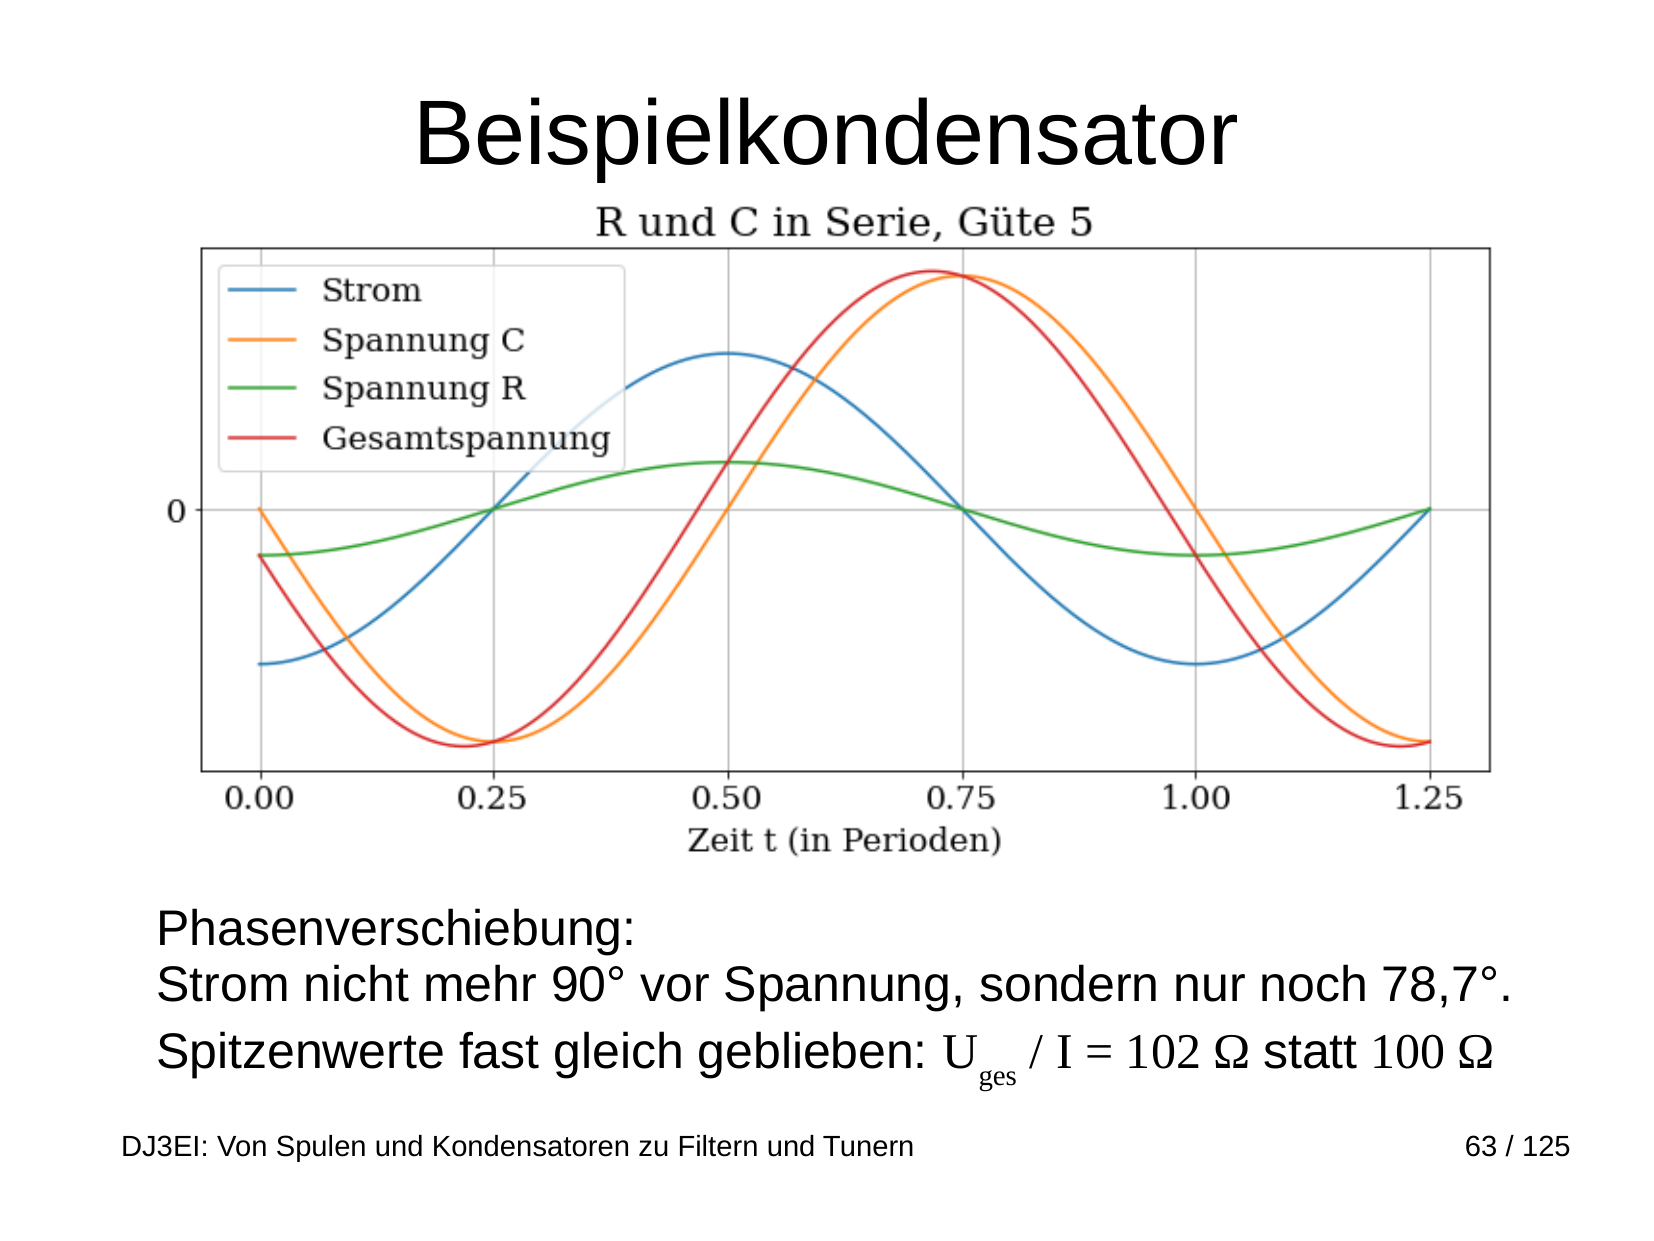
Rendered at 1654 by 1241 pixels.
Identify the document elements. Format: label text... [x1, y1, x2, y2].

text_box Phasenverschiebung: Strom nicht mehr 90° vor Spannung, sondern nur noch 78,7°. Spitzenwerte fast gleich geblieben: Uges / I = 102 Ω statt 100 Ω [141, 893, 1595, 1155]
picture [153, 194, 1501, 871]
title Beispielkondensator [82, 29, 1571, 237]
